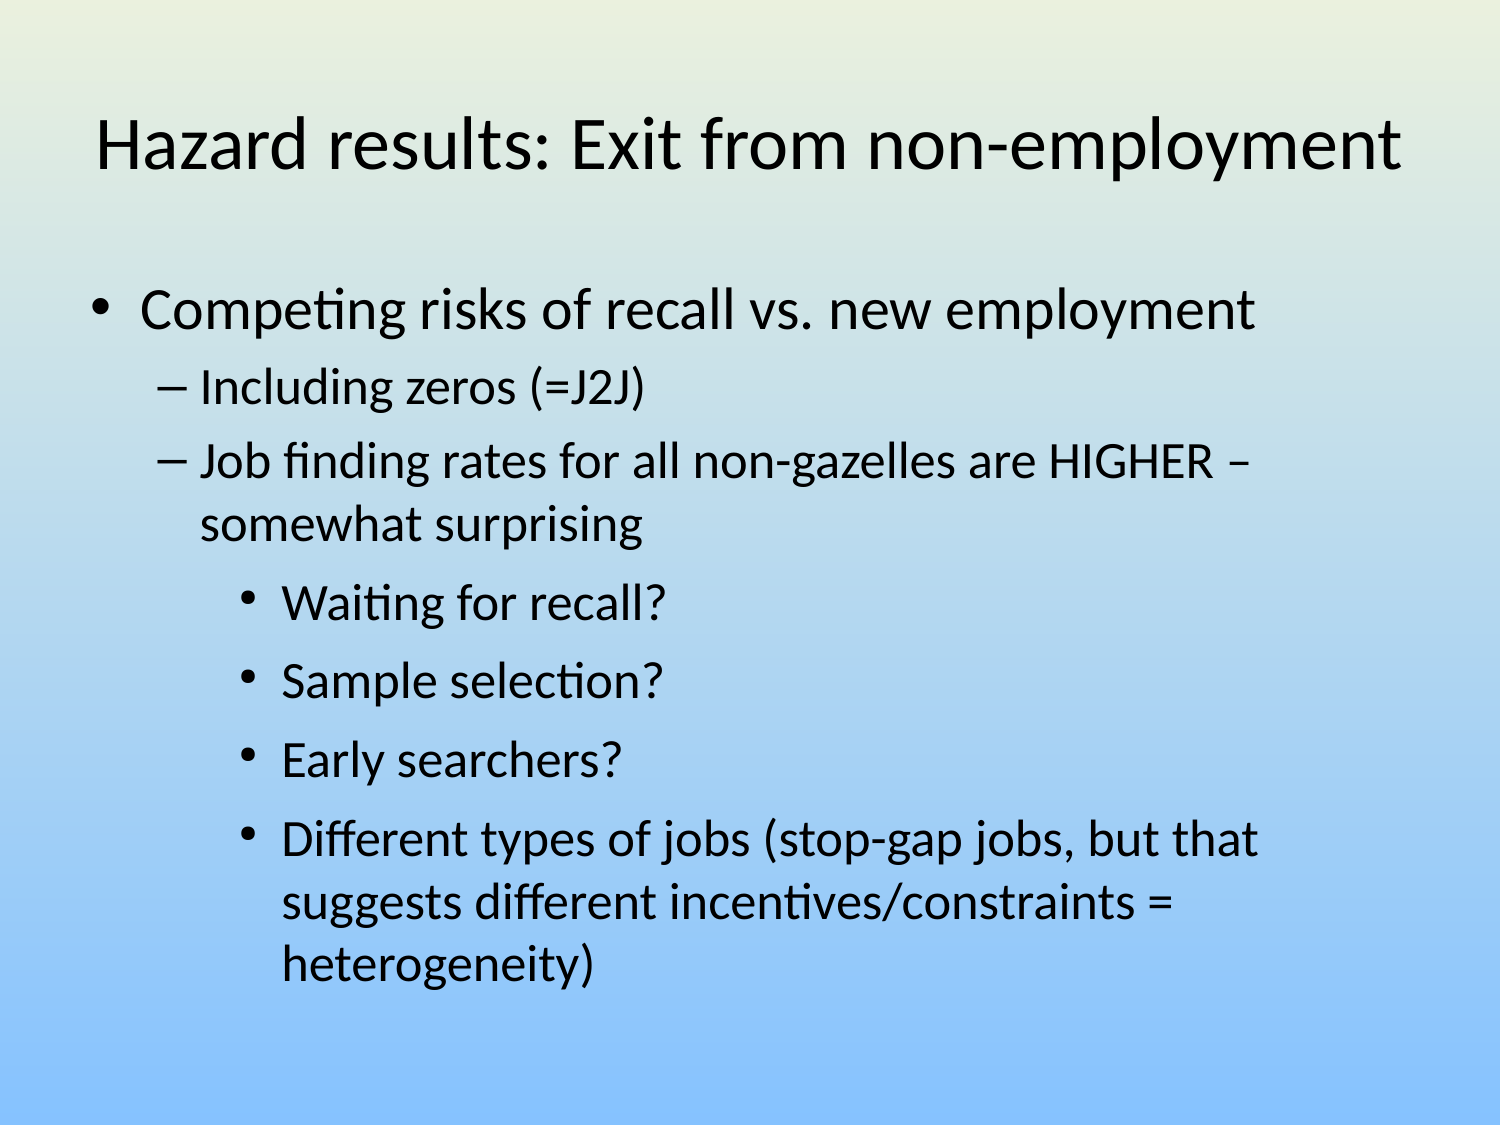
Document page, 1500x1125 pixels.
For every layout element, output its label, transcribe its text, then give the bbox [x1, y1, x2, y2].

title Hazard results: Exit from non-employment [75, 45, 1425, 233]
list Competing risks of recall vs. new employment Including zeros (=J2J) Job finding rates for all non-gazelles are HIGHER – somewhat surprising Waiting for recall? Sample selection? Early searchers? Different types of jobs (stop-gap jobs, but that suggests different incentives/constraints = heterogeneity) [75, 262, 1425, 1005]
